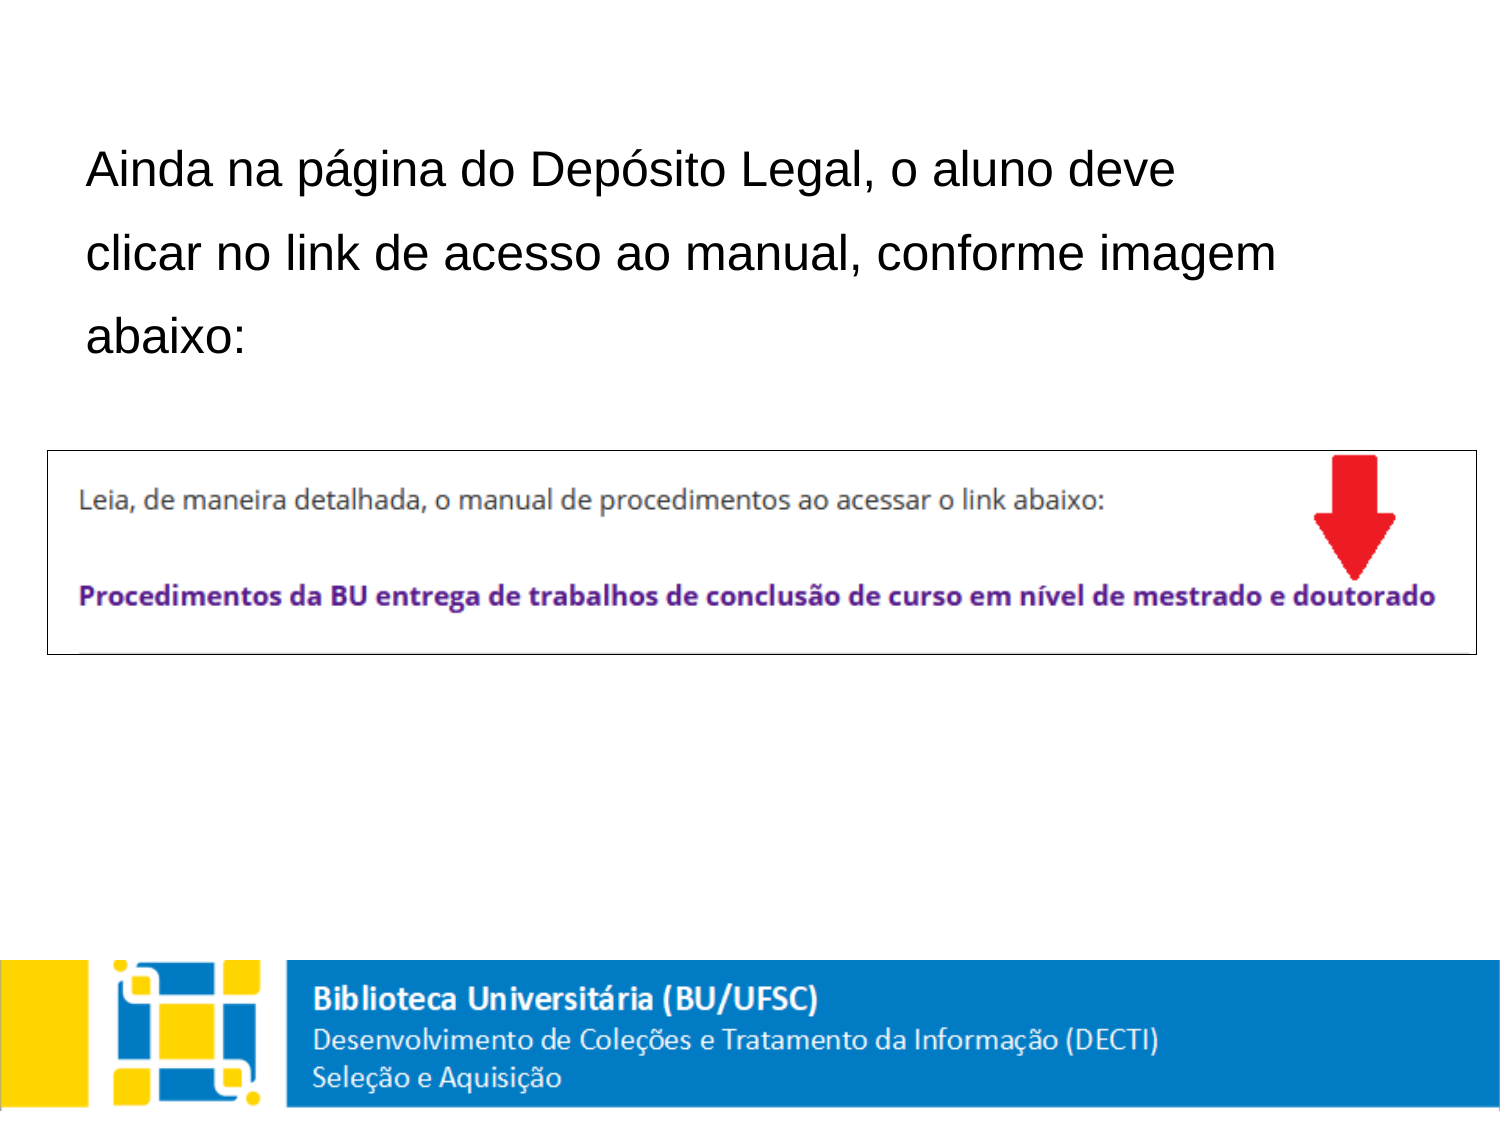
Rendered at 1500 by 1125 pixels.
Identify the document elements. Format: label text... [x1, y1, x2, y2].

picture [47, 450, 1477, 655]
text_box Ainda na página do Depósito Legal, o aluno deve clicar no link de acesso ao manual, conforme imagem abaixo: [70, 105, 1303, 372]
picture [0, 960, 1500, 1111]
